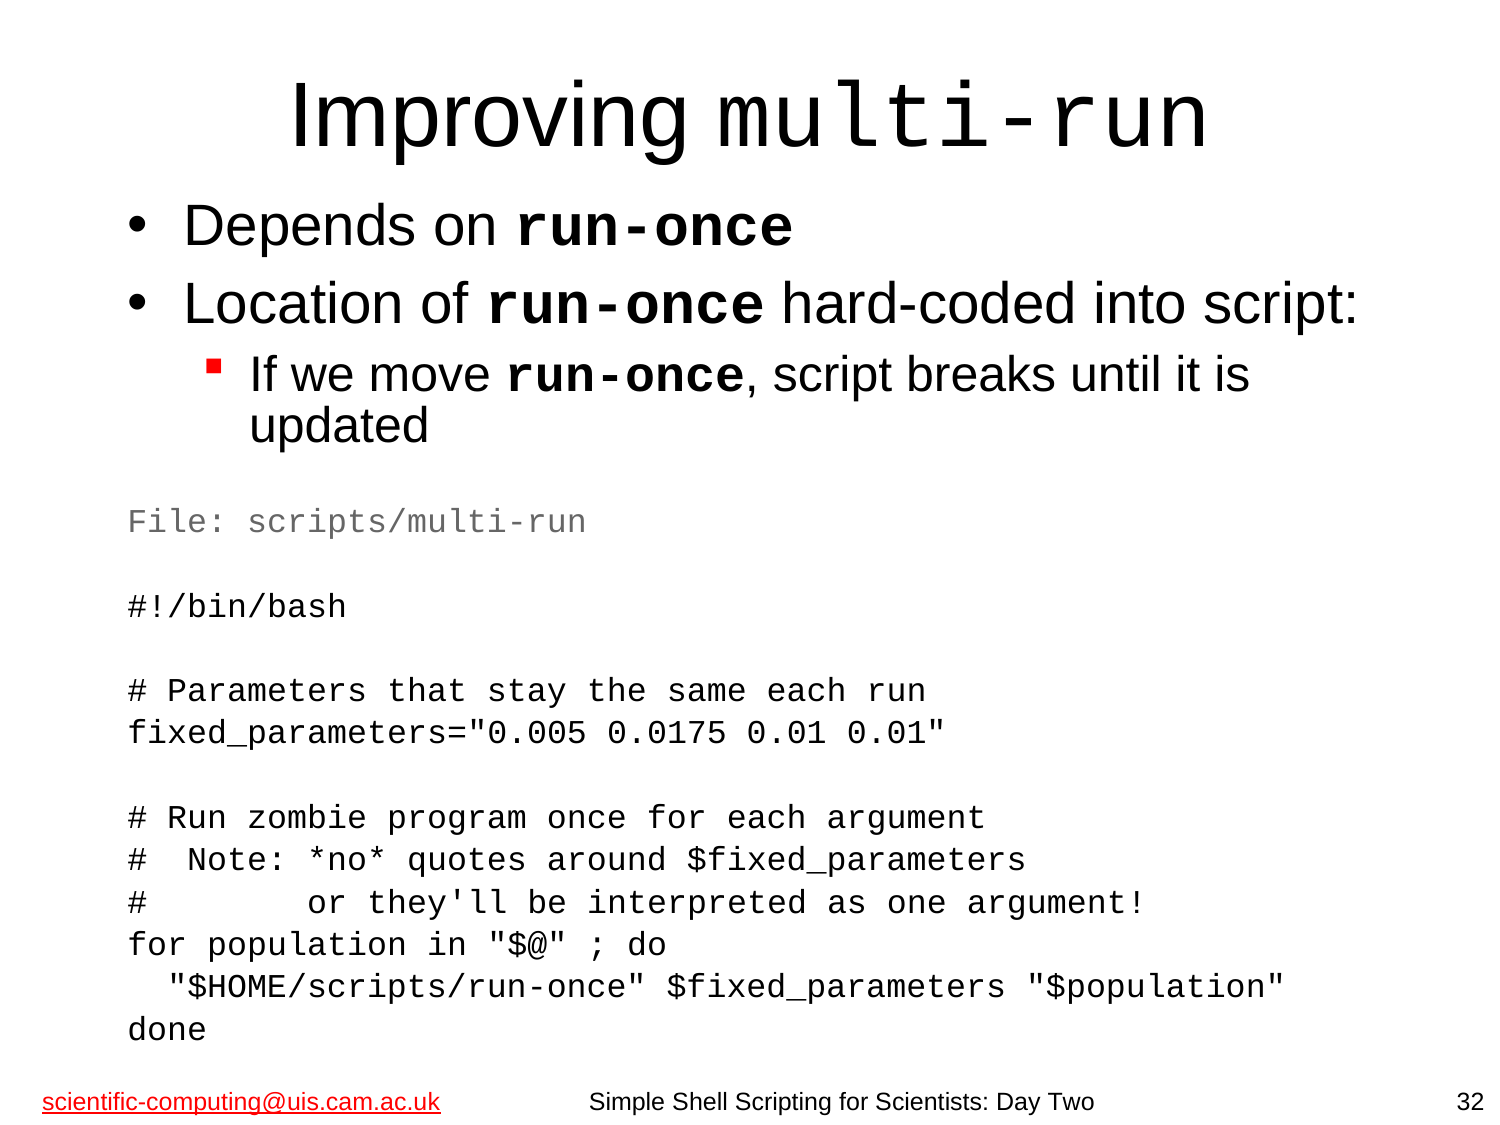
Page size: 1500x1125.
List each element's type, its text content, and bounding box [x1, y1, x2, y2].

title Improving multi-run [112, 55, 1388, 182]
list Depends on run-once Location of run-once hard-coded into script: If we move run-once, script breaks until it is updated File: scripts/multi-run #!/bin/bash # Parameters that stay the same each run fixed_parameters="0.005 0.0175 0.01 0.01" # Run zombie program once for each argument # Note: *no* quotes around $fixed_parameters # or they'll be interpreted as one argument! for population in "$@" ; do "$HOME/scripts/run-once" $fixed_parameters "$population" done [112, 187, 1388, 1063]
